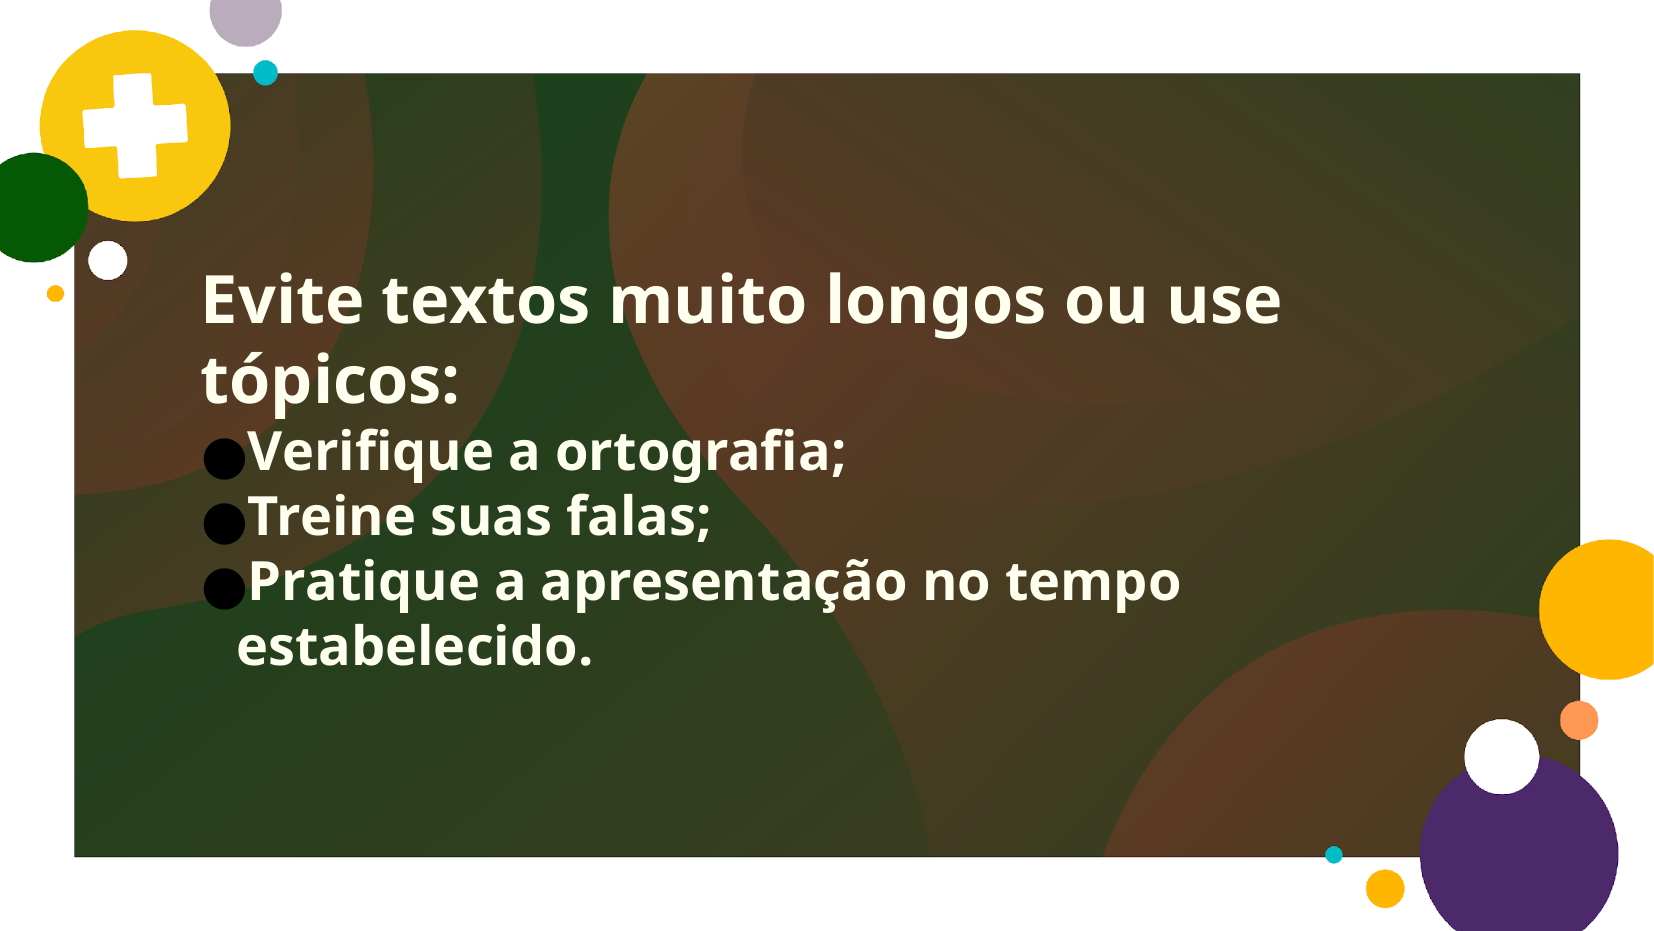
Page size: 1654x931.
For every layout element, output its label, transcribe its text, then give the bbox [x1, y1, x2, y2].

text_box Evite textos muito longos ou use tópicos: Verifique a ortografia; Treine suas falas; Pratique a apresentação no tempo estabelecido. [200, 82, 1335, 851]
picture [0, 0, 1654, 931]
